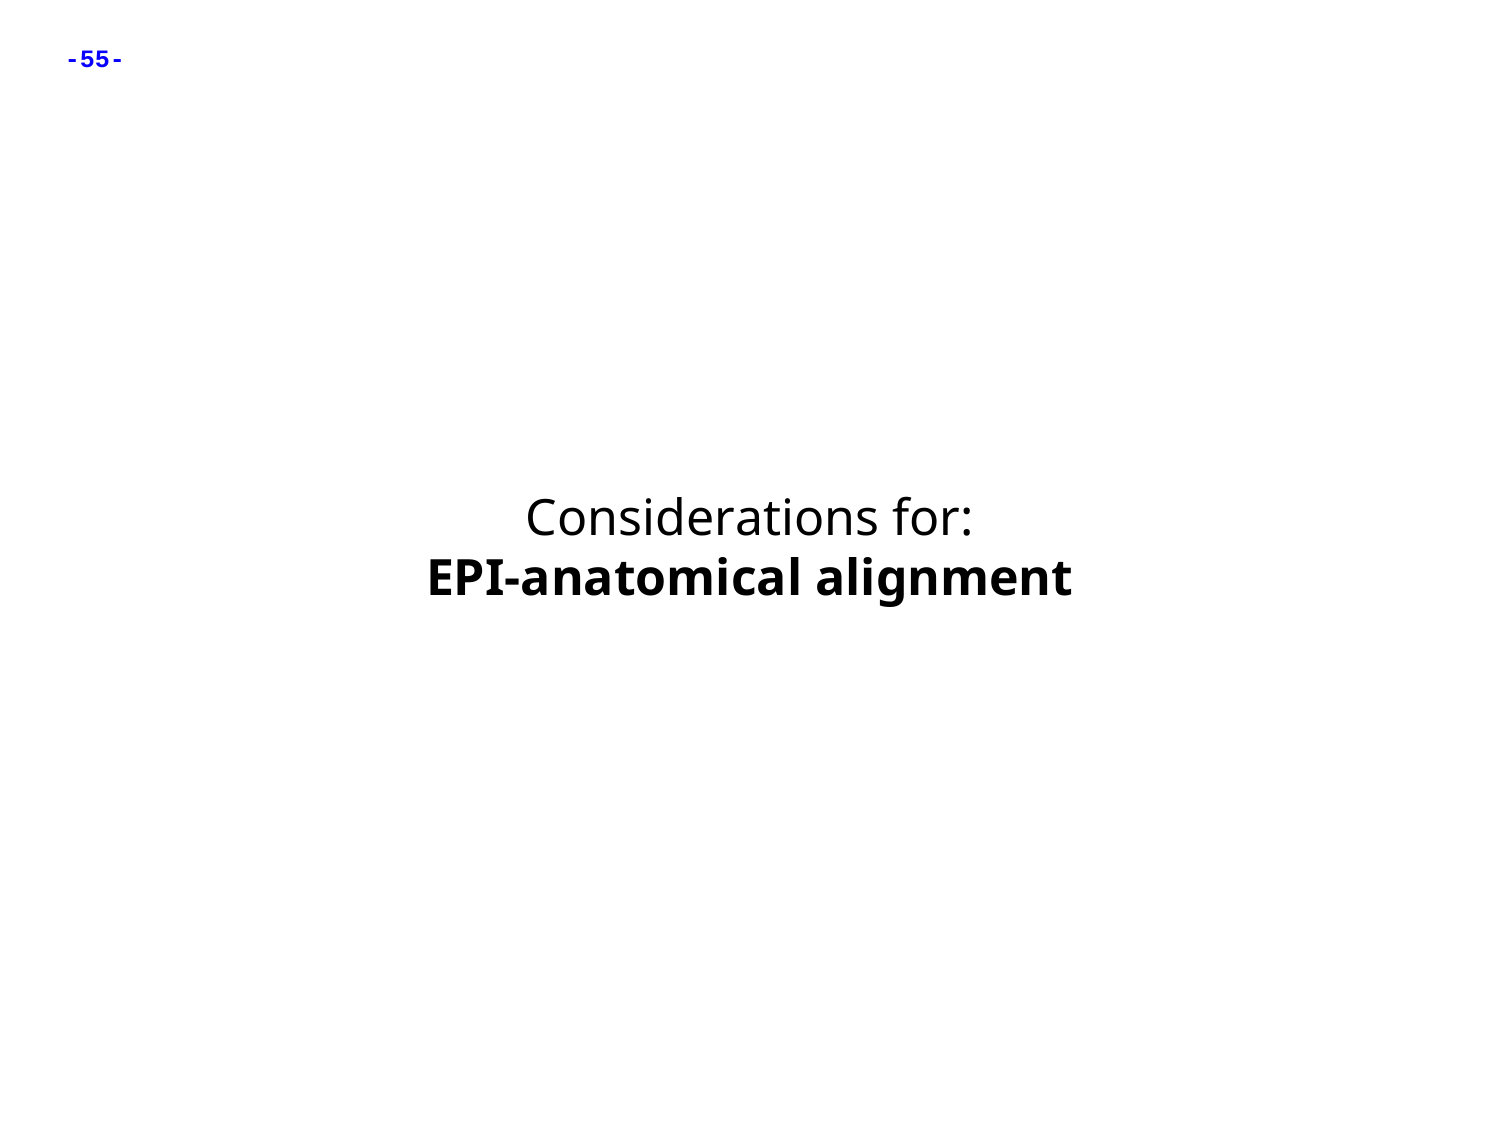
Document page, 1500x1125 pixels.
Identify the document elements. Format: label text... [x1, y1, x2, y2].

text_box Considerations for: EPI-anatomical alignment [370, 478, 1130, 674]
